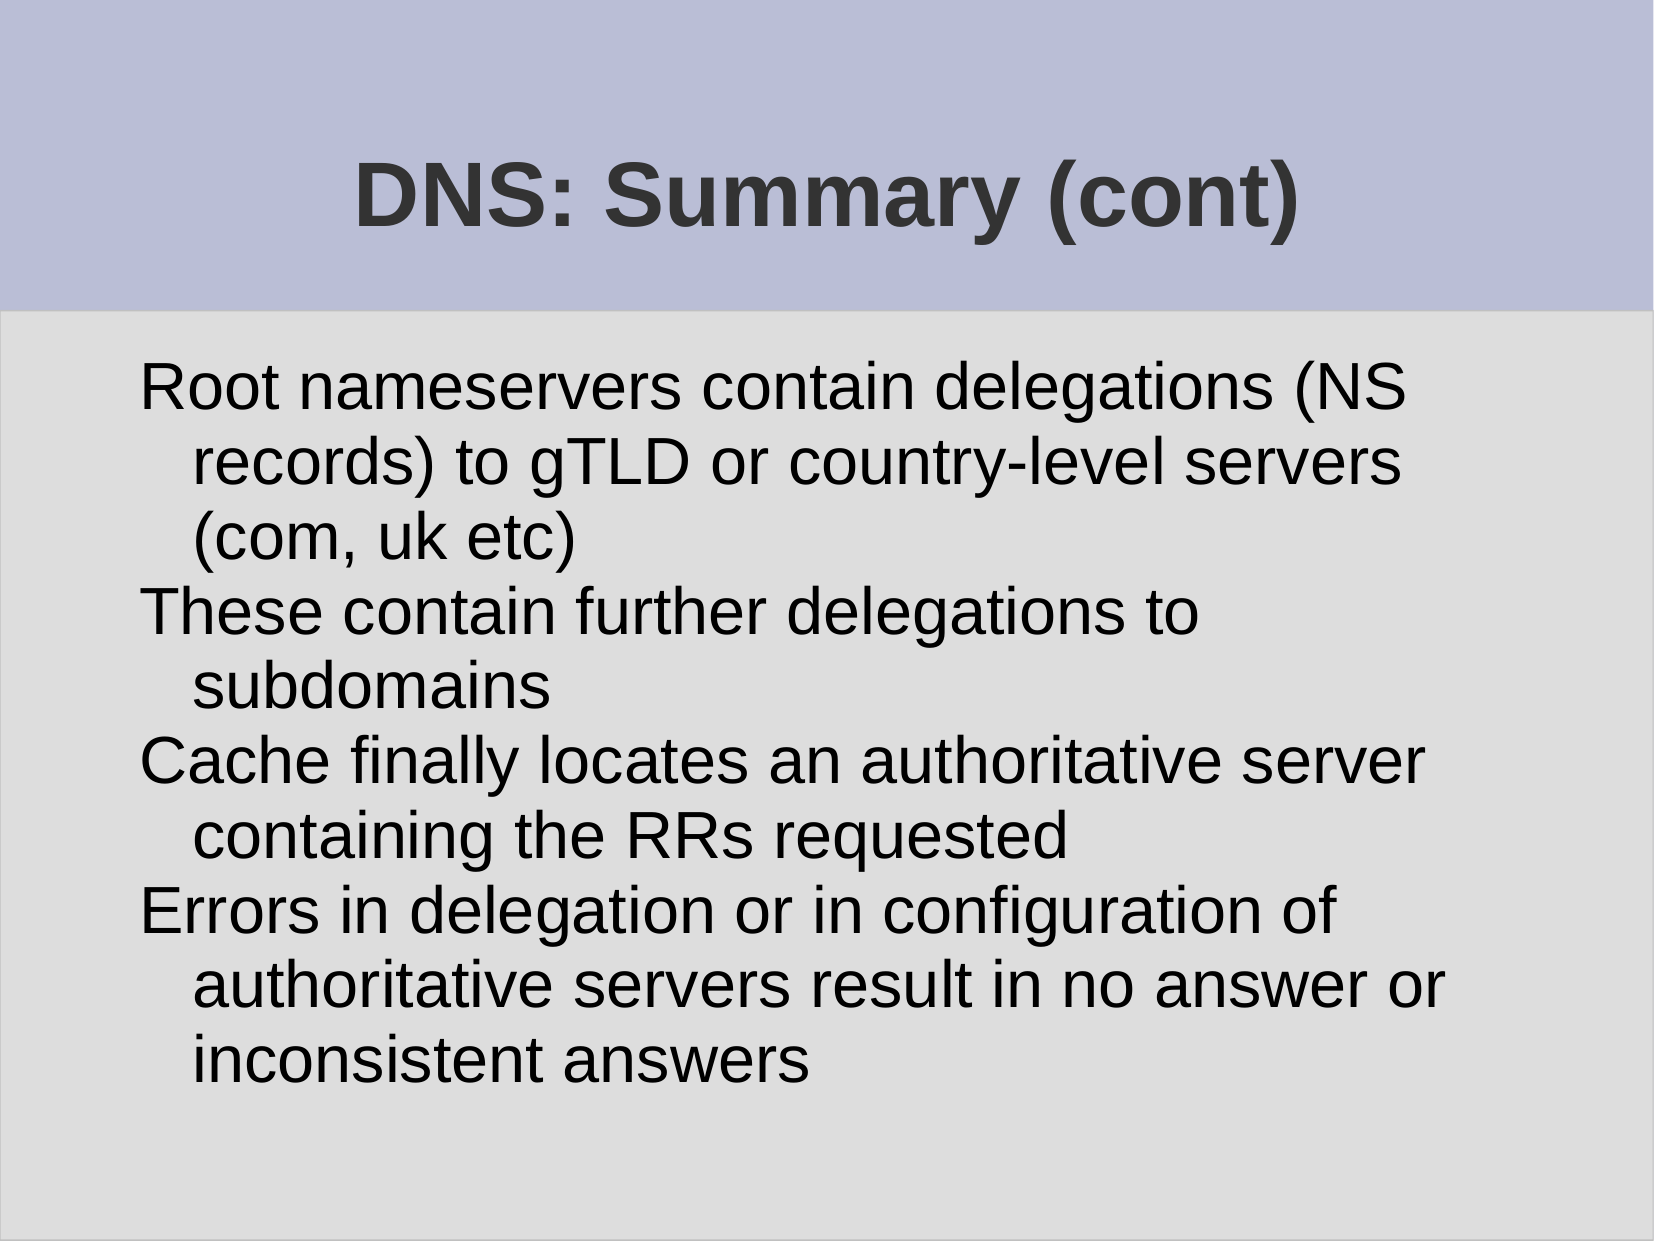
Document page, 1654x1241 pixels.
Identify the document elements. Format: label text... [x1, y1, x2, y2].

title DNS: Summary (cont) [121, 91, 1534, 299]
list Root nameservers contain delegations (NS records) to gTLD or country-level servers (com, uk etc) These contain further delegations to subdomains Cache finally locates an authoritative server containing the RRs requested Errors in delegation or in configuration of authoritative servers result in no answer or inconsistent answers [121, 344, 1534, 1183]
